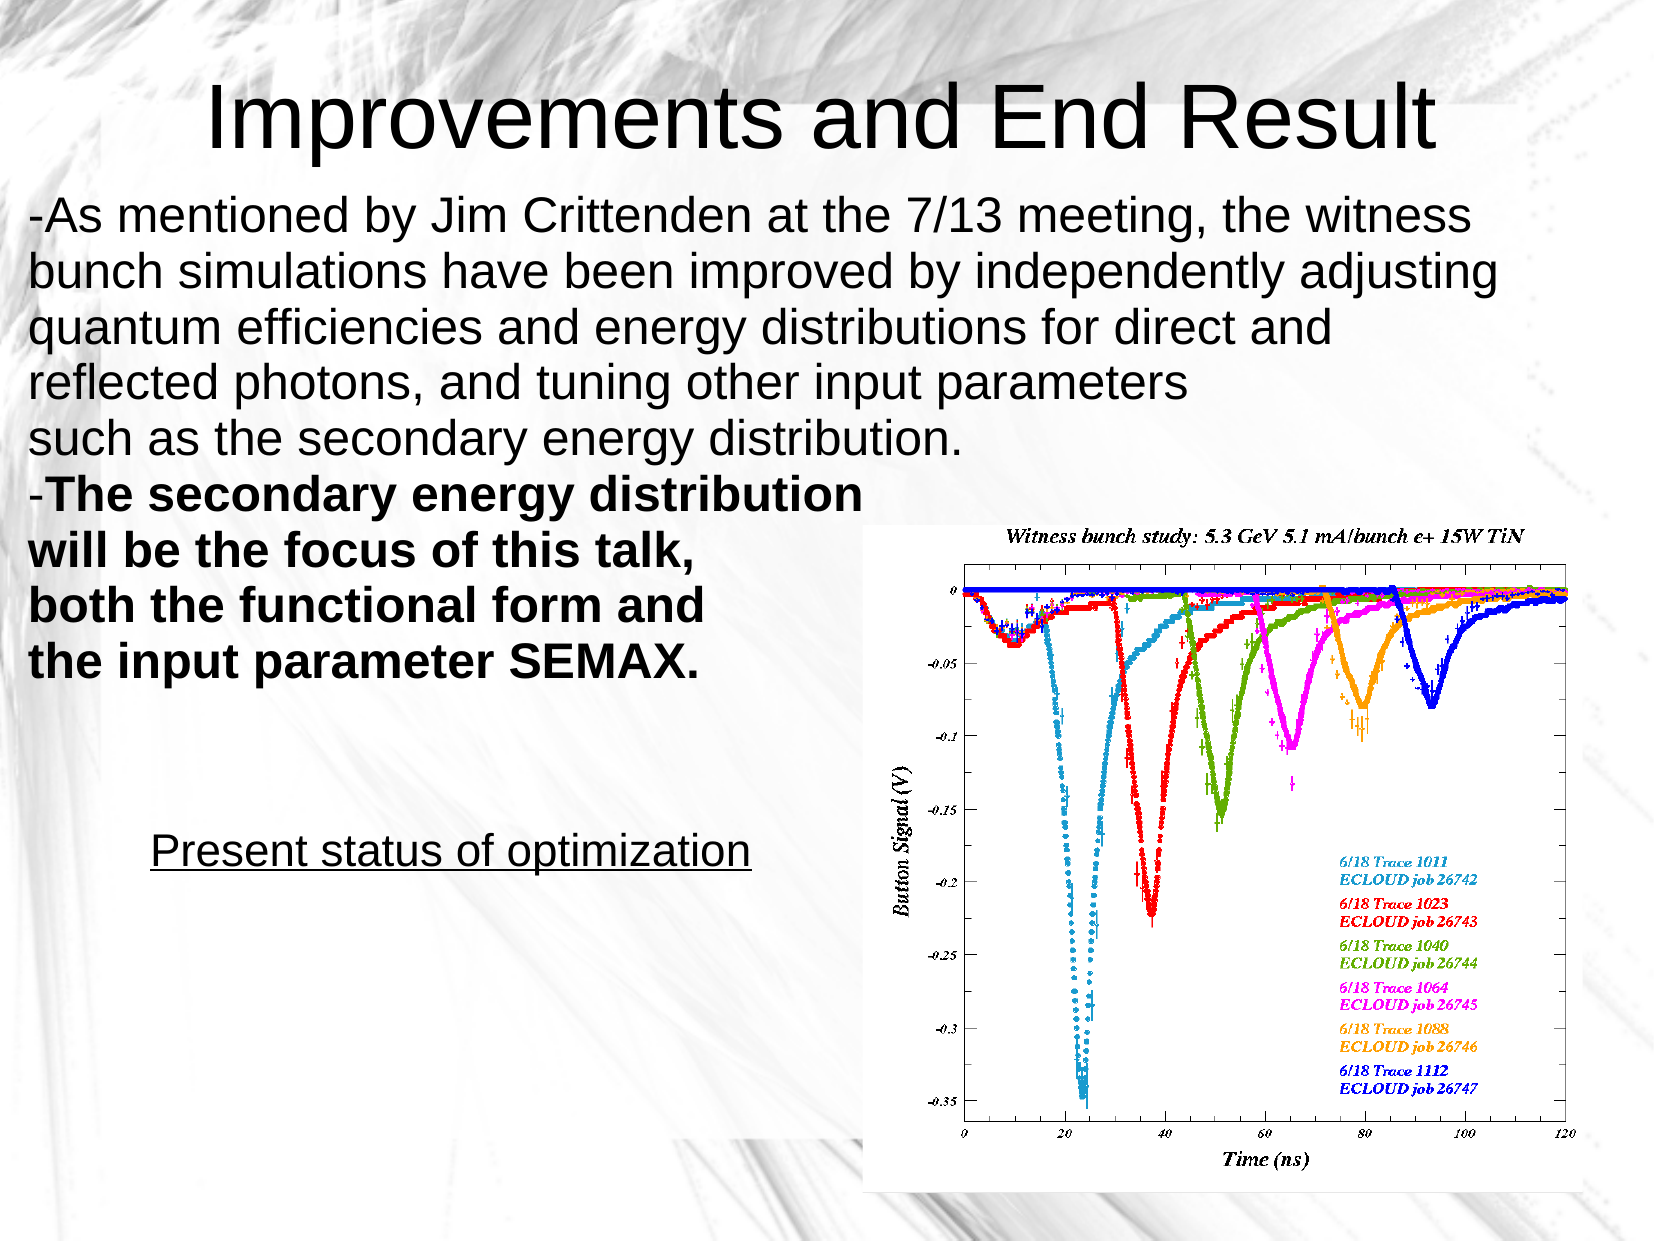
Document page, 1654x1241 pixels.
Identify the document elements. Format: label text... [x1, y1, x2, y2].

title Improvements and End Result [127, 32, 1516, 187]
text_box Present status of optimization [150, 825, 806, 879]
picture [0, 0, 1654, 1241]
text_box -As mentioned by Jim Crittenden at the 7/13 meeting, the witness bunch simulations have been improved by independently adjusting quantum efficiencies and energy distributions for direct and reflected photons, and tuning other input parameters such as the secondary energy distribution. -The secondary energy distribution will be the focus of this talk, both the functional form and the input parameter SEMAX. [27, 187, 1633, 829]
